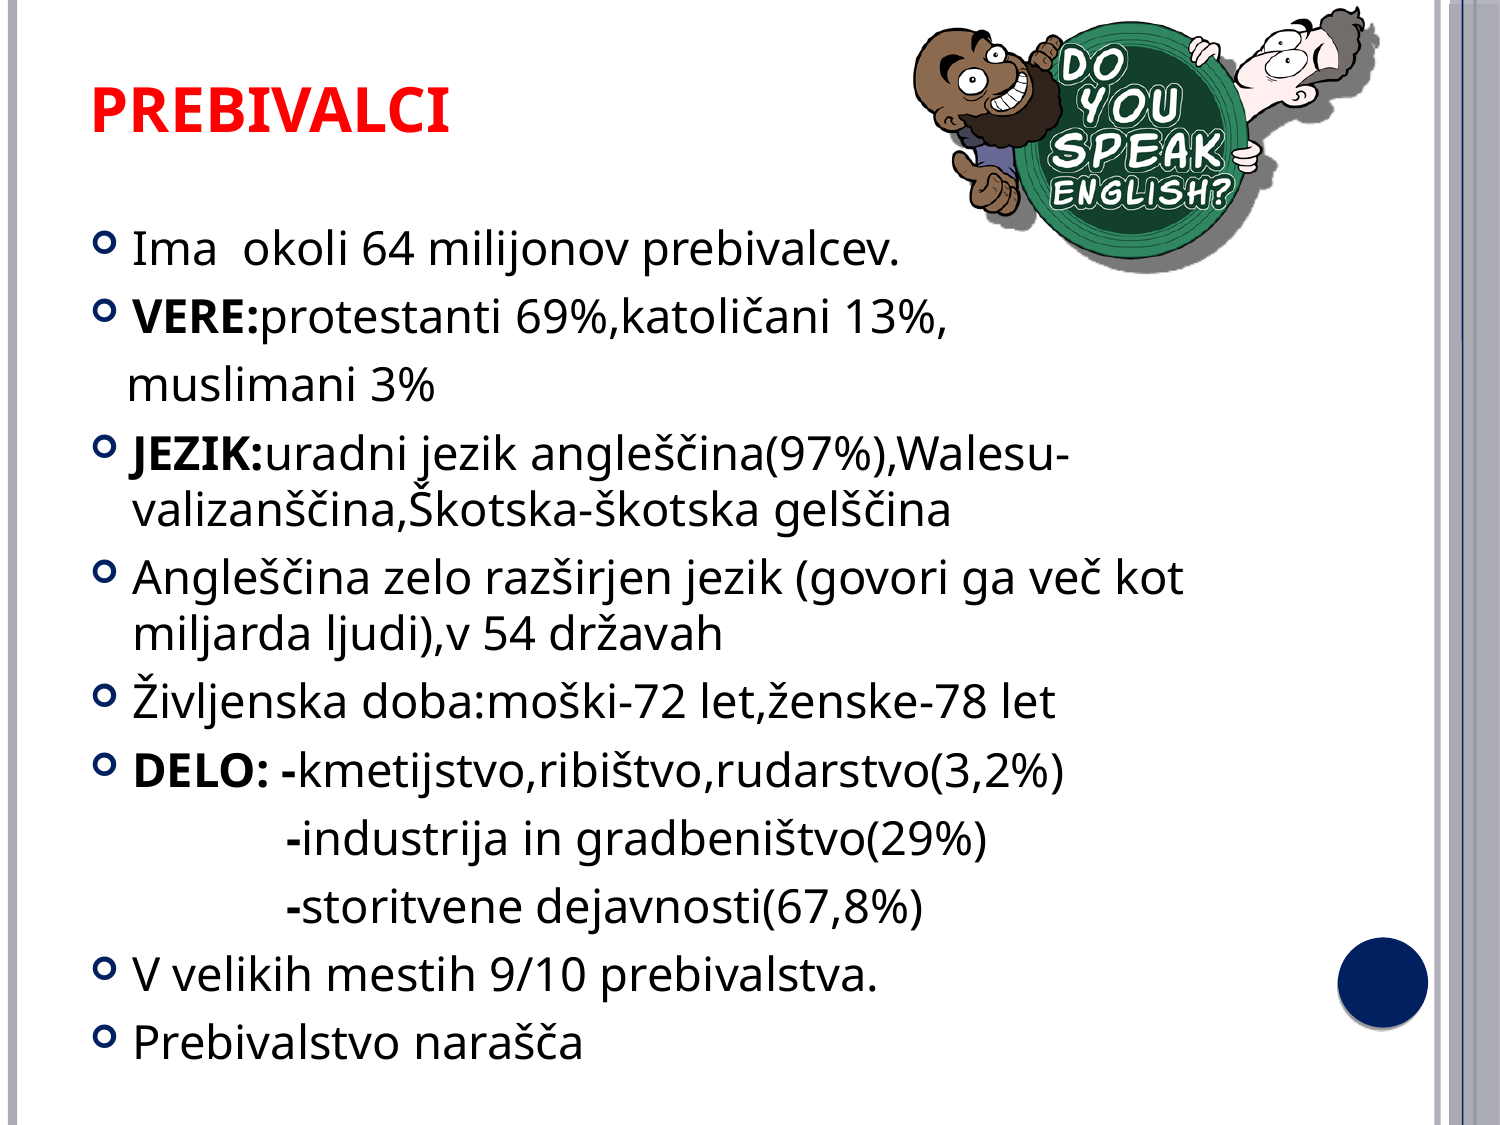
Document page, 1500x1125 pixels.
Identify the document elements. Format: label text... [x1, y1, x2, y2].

title PREBIVALCI [75, 45, 878, 153]
picture [878, 0, 1395, 269]
list Ima okoli 64 milijonov prebivalcev. VERE:protestanti 69%,katoličani 13%, muslimani 3% JEZIK:uradni jezik angleščina(97%),Walesu-valizanščina,Škotska-škotska gelščina Angleščina zelo razširjen jezik (govori ga več kot miljarda ljudi),v 54 državah Življenska doba:moški-72 let,ženske-78 let DELO: -kmetijstvo,ribištvo,rudarstvo(3,2%) -industrija in gradbeništvo(29%) -storitvene dejavnosti(67,8%) V velikih mestih 9/10 prebivalstva. Prebivalstvo narašča [75, 210, 1300, 1079]
